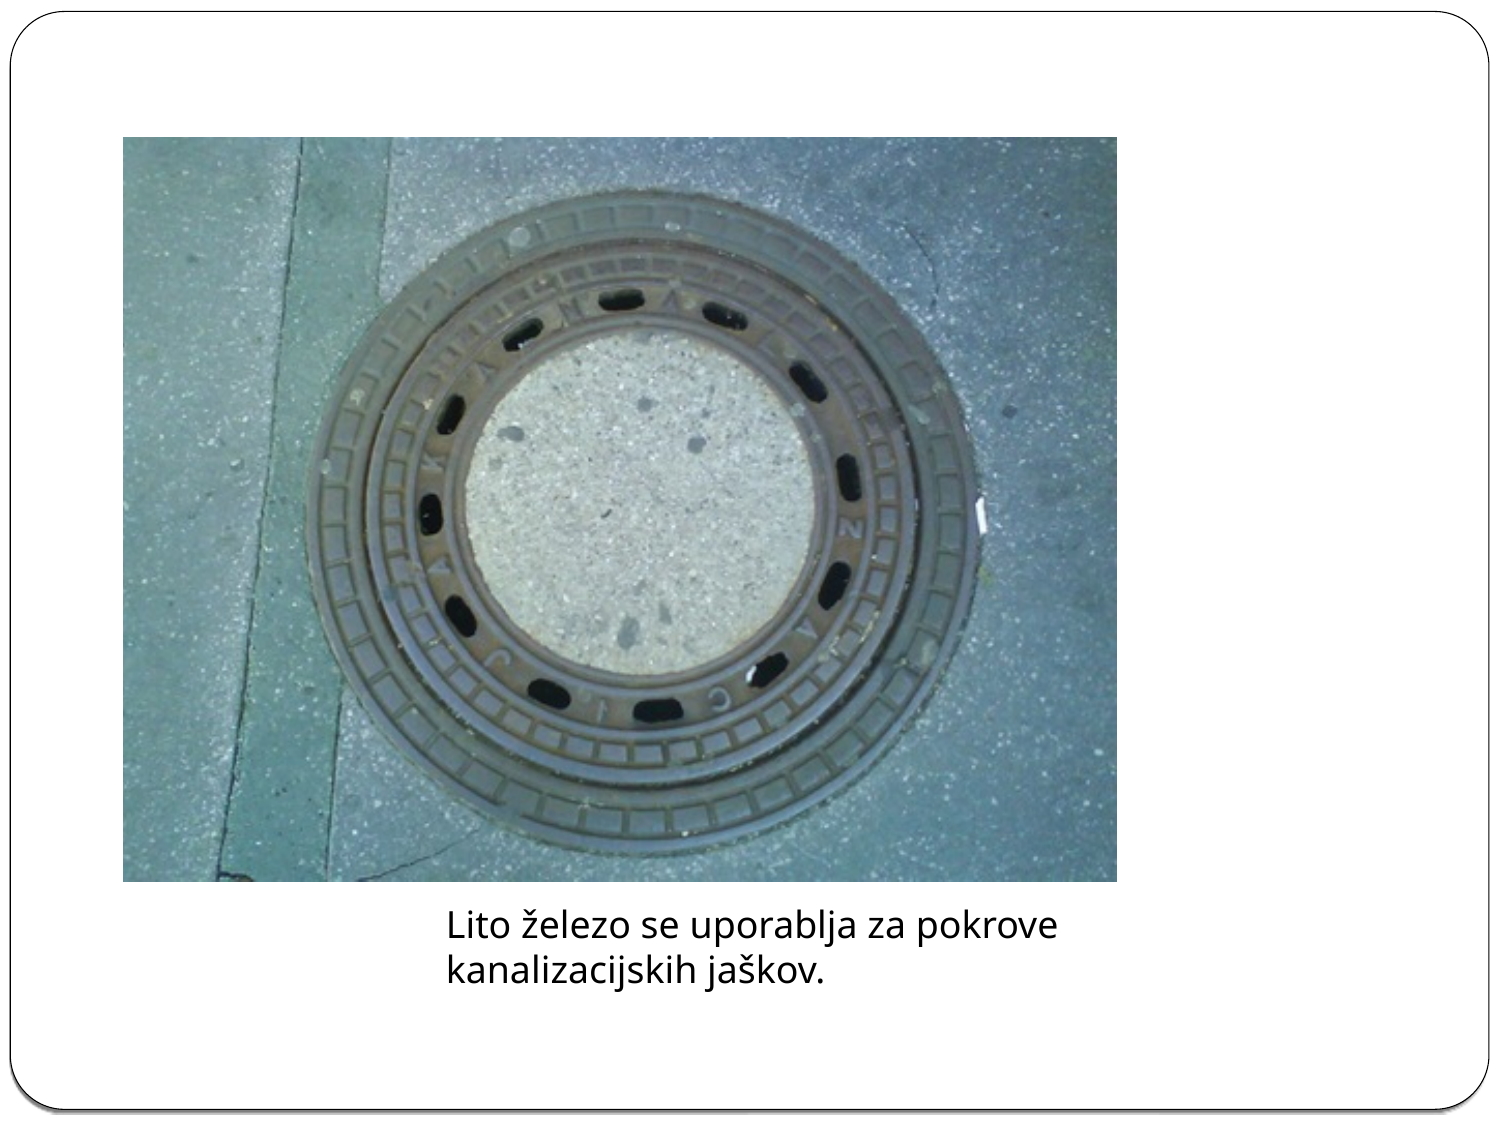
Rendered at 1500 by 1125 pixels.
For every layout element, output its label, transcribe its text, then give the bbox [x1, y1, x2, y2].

text_box Lito železo se uporablja za pokrove kanalizacijskih jaškov. [430, 893, 1140, 998]
picture [123, 137, 1117, 882]
